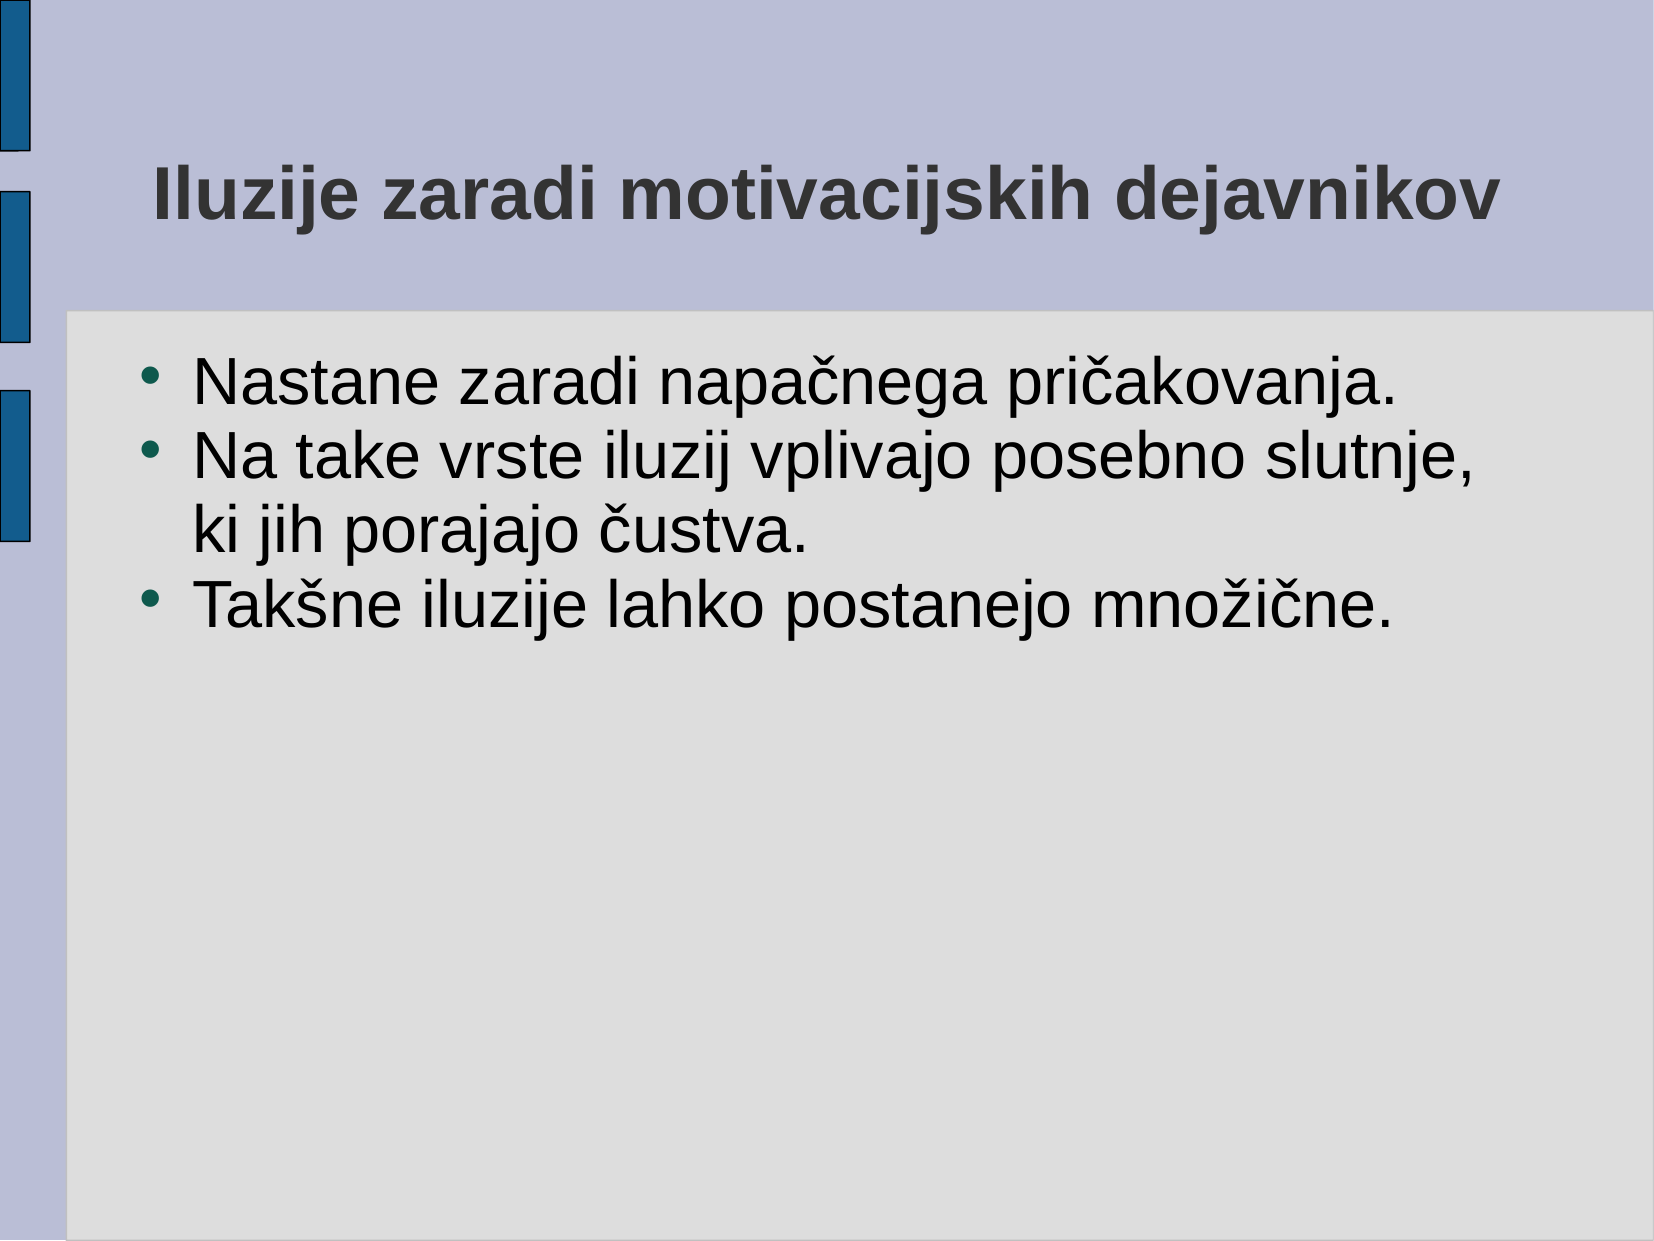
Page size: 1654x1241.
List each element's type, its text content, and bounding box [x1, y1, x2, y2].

title Iluzije zaradi motivacijskih dejavnikov [121, 91, 1534, 299]
list Nastane zaradi napačnega pričakovanja. Na take vrste iluzij vplivajo posebno slutnje, ki jih porajajo čustva. Takšne iluzije lahko postanejo množične. [121, 344, 1534, 1127]
